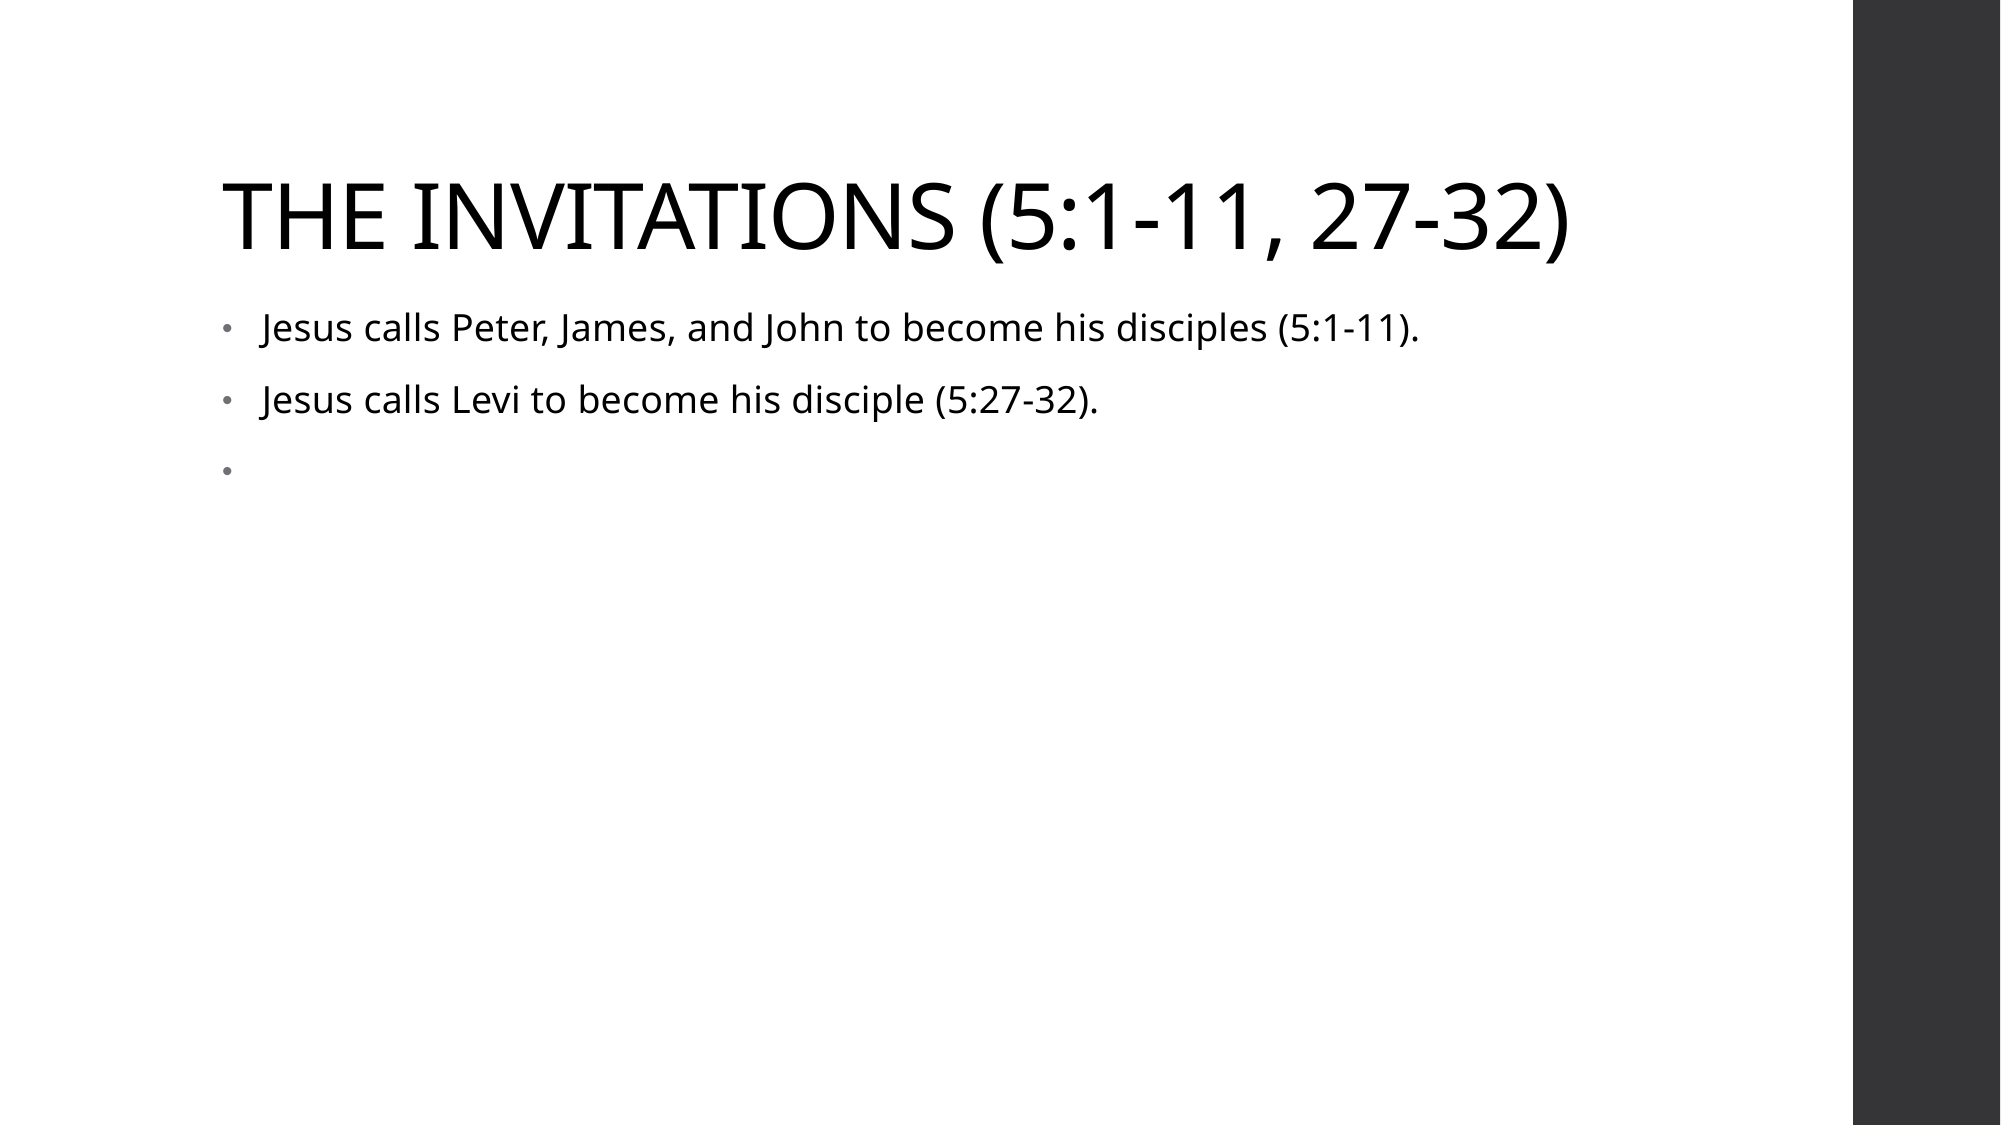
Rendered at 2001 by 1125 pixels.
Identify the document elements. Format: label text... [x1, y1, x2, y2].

list Jesus calls Peter, James, and John to become his disciples (5:1-11). Jesus calls Levi to become his disciple (5:27-32). [206, 299, 1617, 1014]
title THE INVITATIONS (5:1-11, 27-32) [206, 60, 1797, 278]
